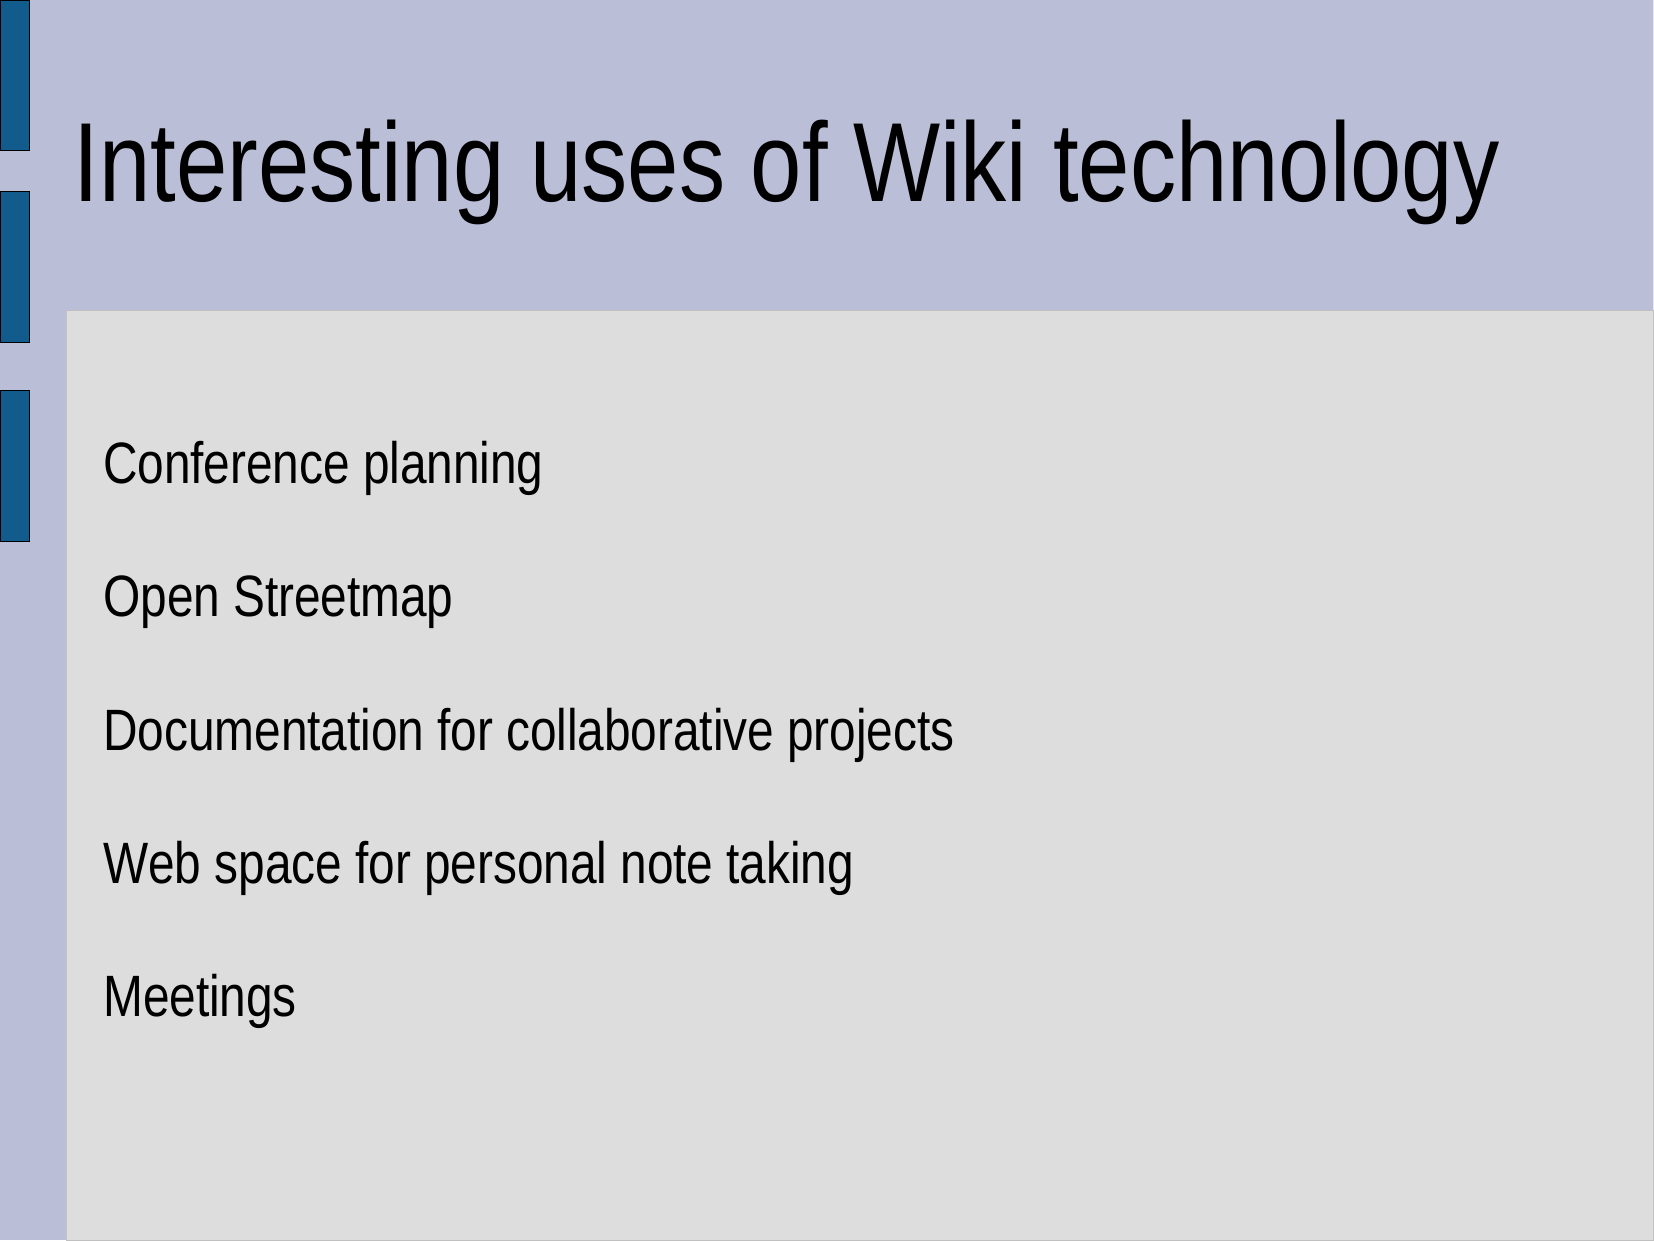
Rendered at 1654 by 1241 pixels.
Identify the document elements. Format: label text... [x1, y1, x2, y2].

text_box Interesting uses of Wiki technology [59, 88, 1595, 231]
text_box Conference planning Open Streetmap Documentation for collaborative projects Web space for personal note taking Meetings [88, 354, 1447, 966]
